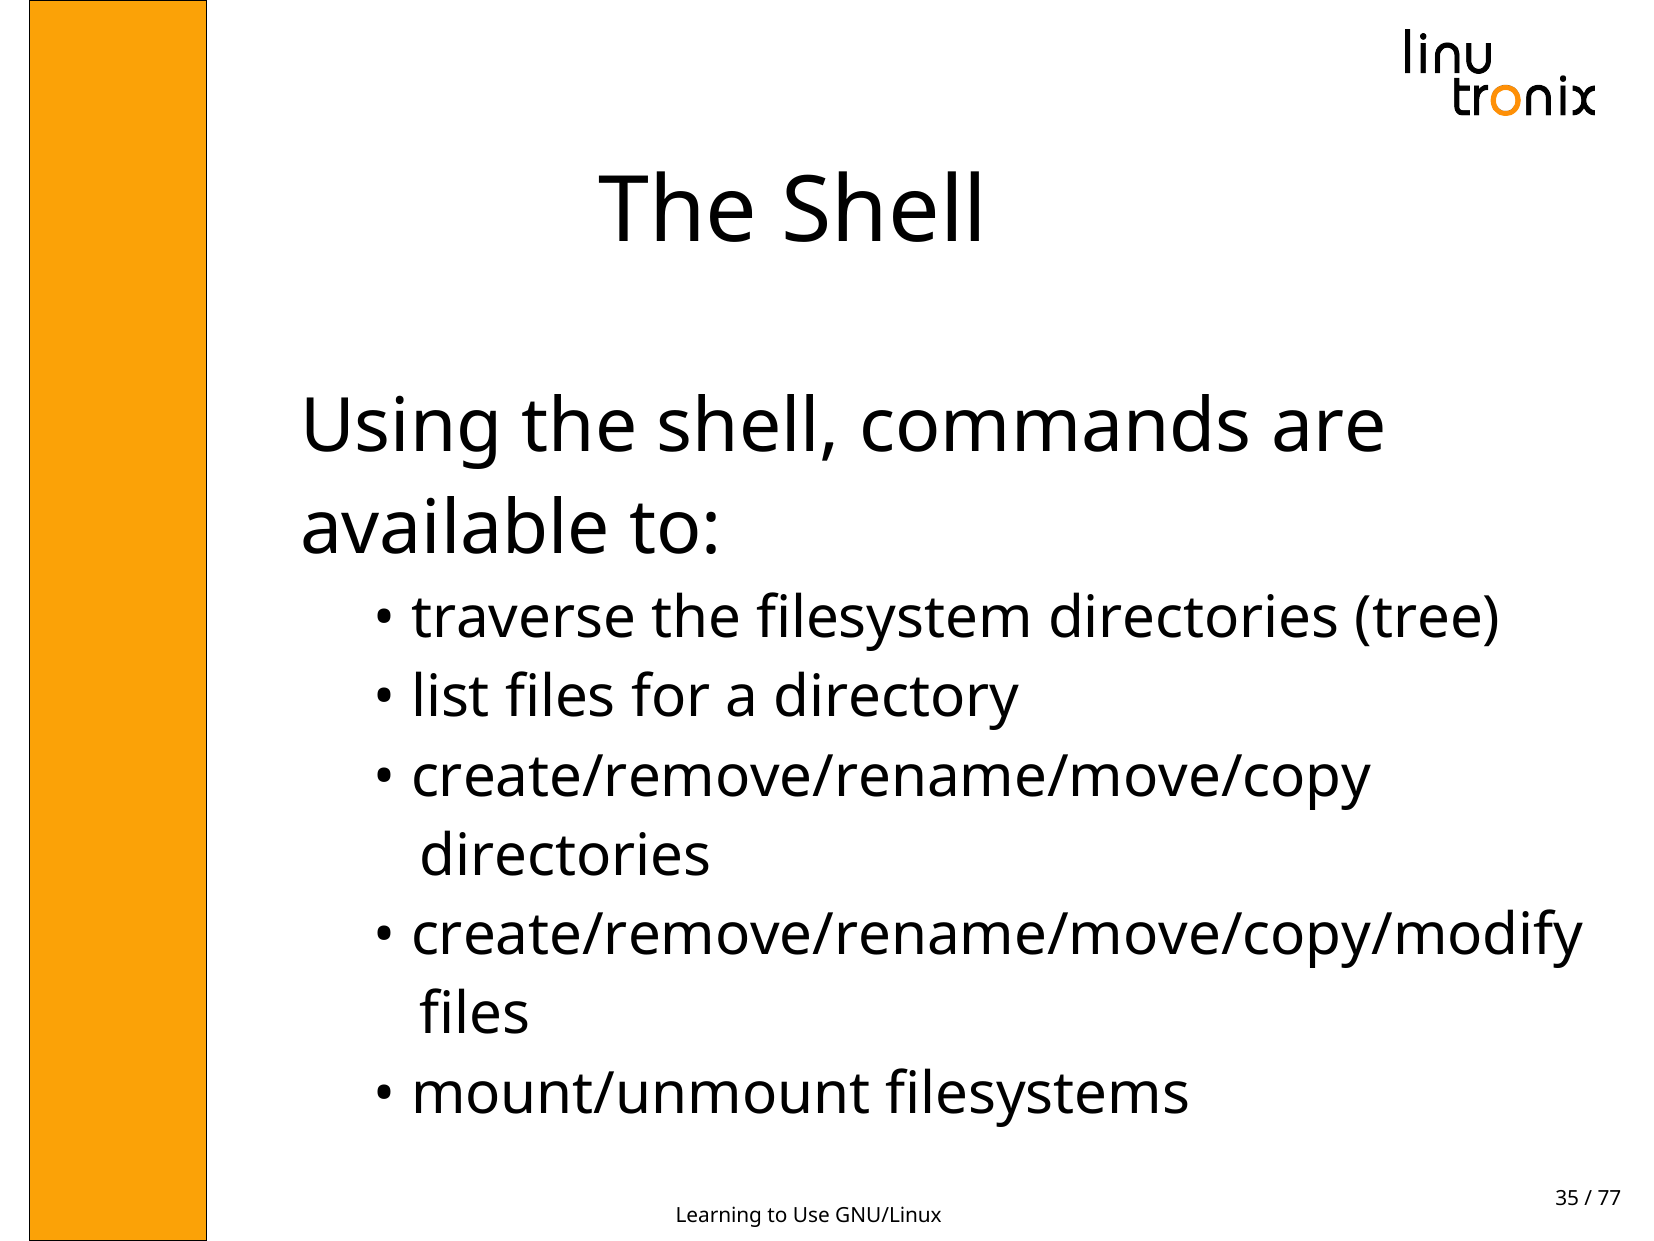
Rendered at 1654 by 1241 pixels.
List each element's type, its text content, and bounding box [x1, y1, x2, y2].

picture [1405, 29, 1595, 116]
text_box Using the shell, commands are available to: • traverse the filesystem directories (tree) • list files for a directory • create/remove/rename/move/copy directories • create/remove/rename/move/copy/modify files • mount/unmount filesystems [300, 370, 1654, 1020]
text_box The Shell [598, 143, 1083, 263]
